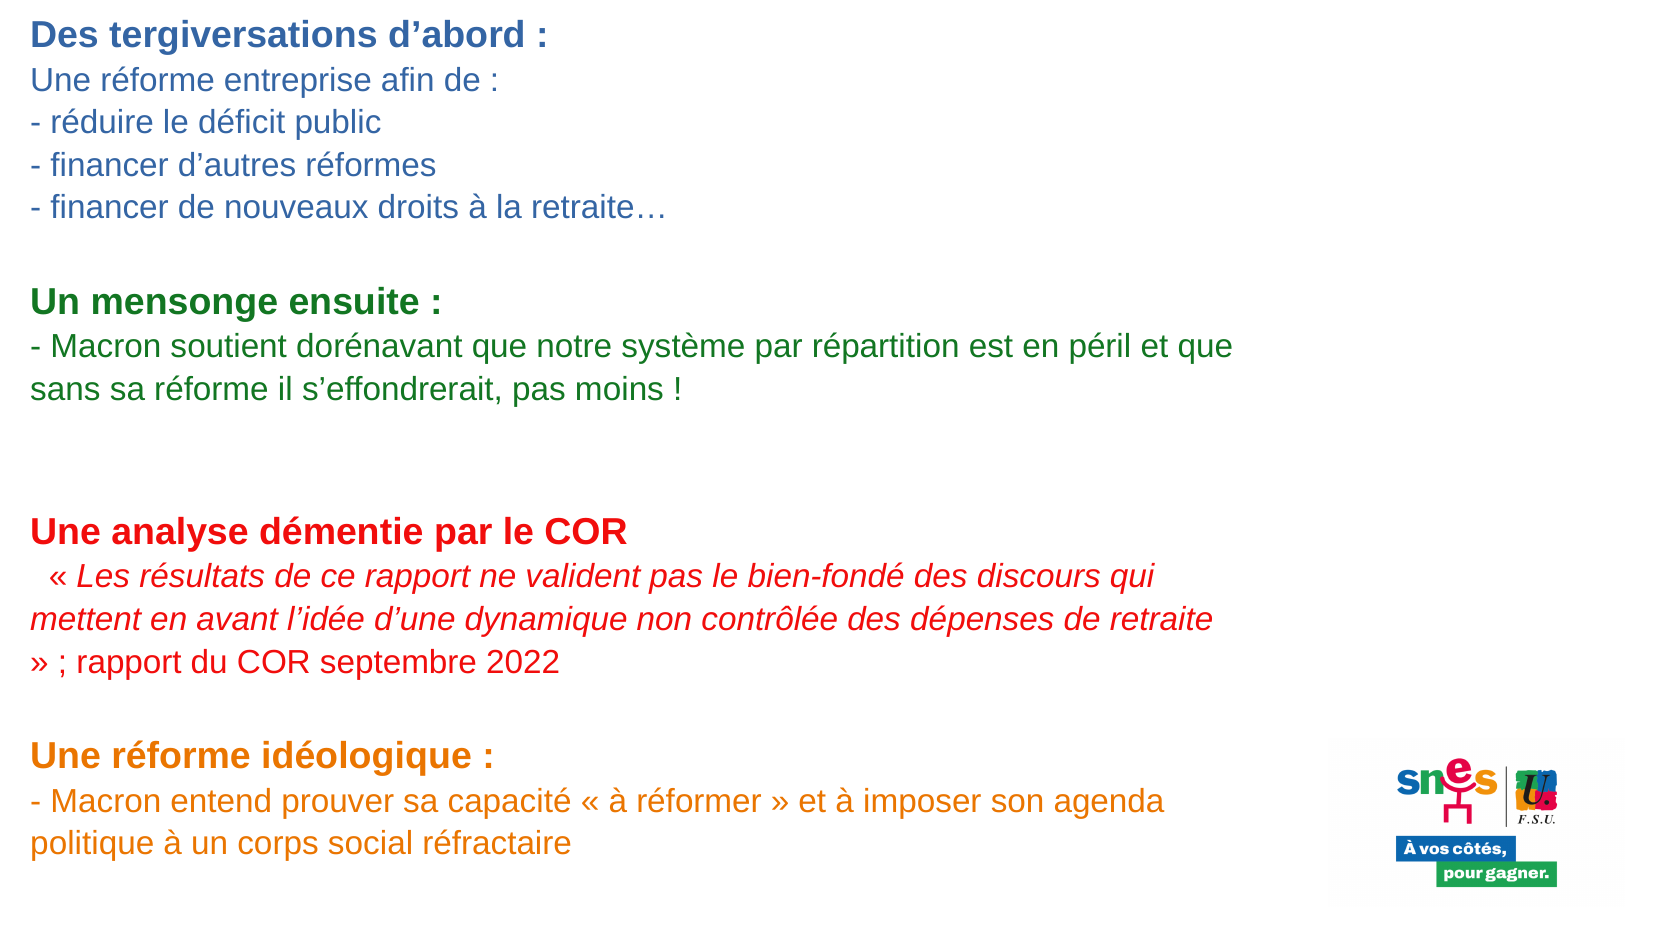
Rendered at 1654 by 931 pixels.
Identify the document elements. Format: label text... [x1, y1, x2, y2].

picture [1328, 738, 1625, 907]
text_box Des tergiversations d’abord : Une réforme entreprise afin de : - réduire le déficit public - financer d’autres réformes - financer de nouveaux droits à la retraite… Un mensonge ensuite : - Macron soutient dorénavant que notre système par répartition est en péril et que sans sa réforme il s’effondrerait, pas moins ! Une analyse démentie par le COR « Les résultats de ce rapport ne valident pas le bien-fondé des discours qui mettent en avant l’idée d’une dynamique non contrôlée des dépenses de retraite » ; rapport du COR septembre 2022 Une réforme idéologique : - Macron entend prouver sa capacité « à réformer » et à imposer son agenda politique à un corps social réfractaire [15, 0, 1270, 912]
